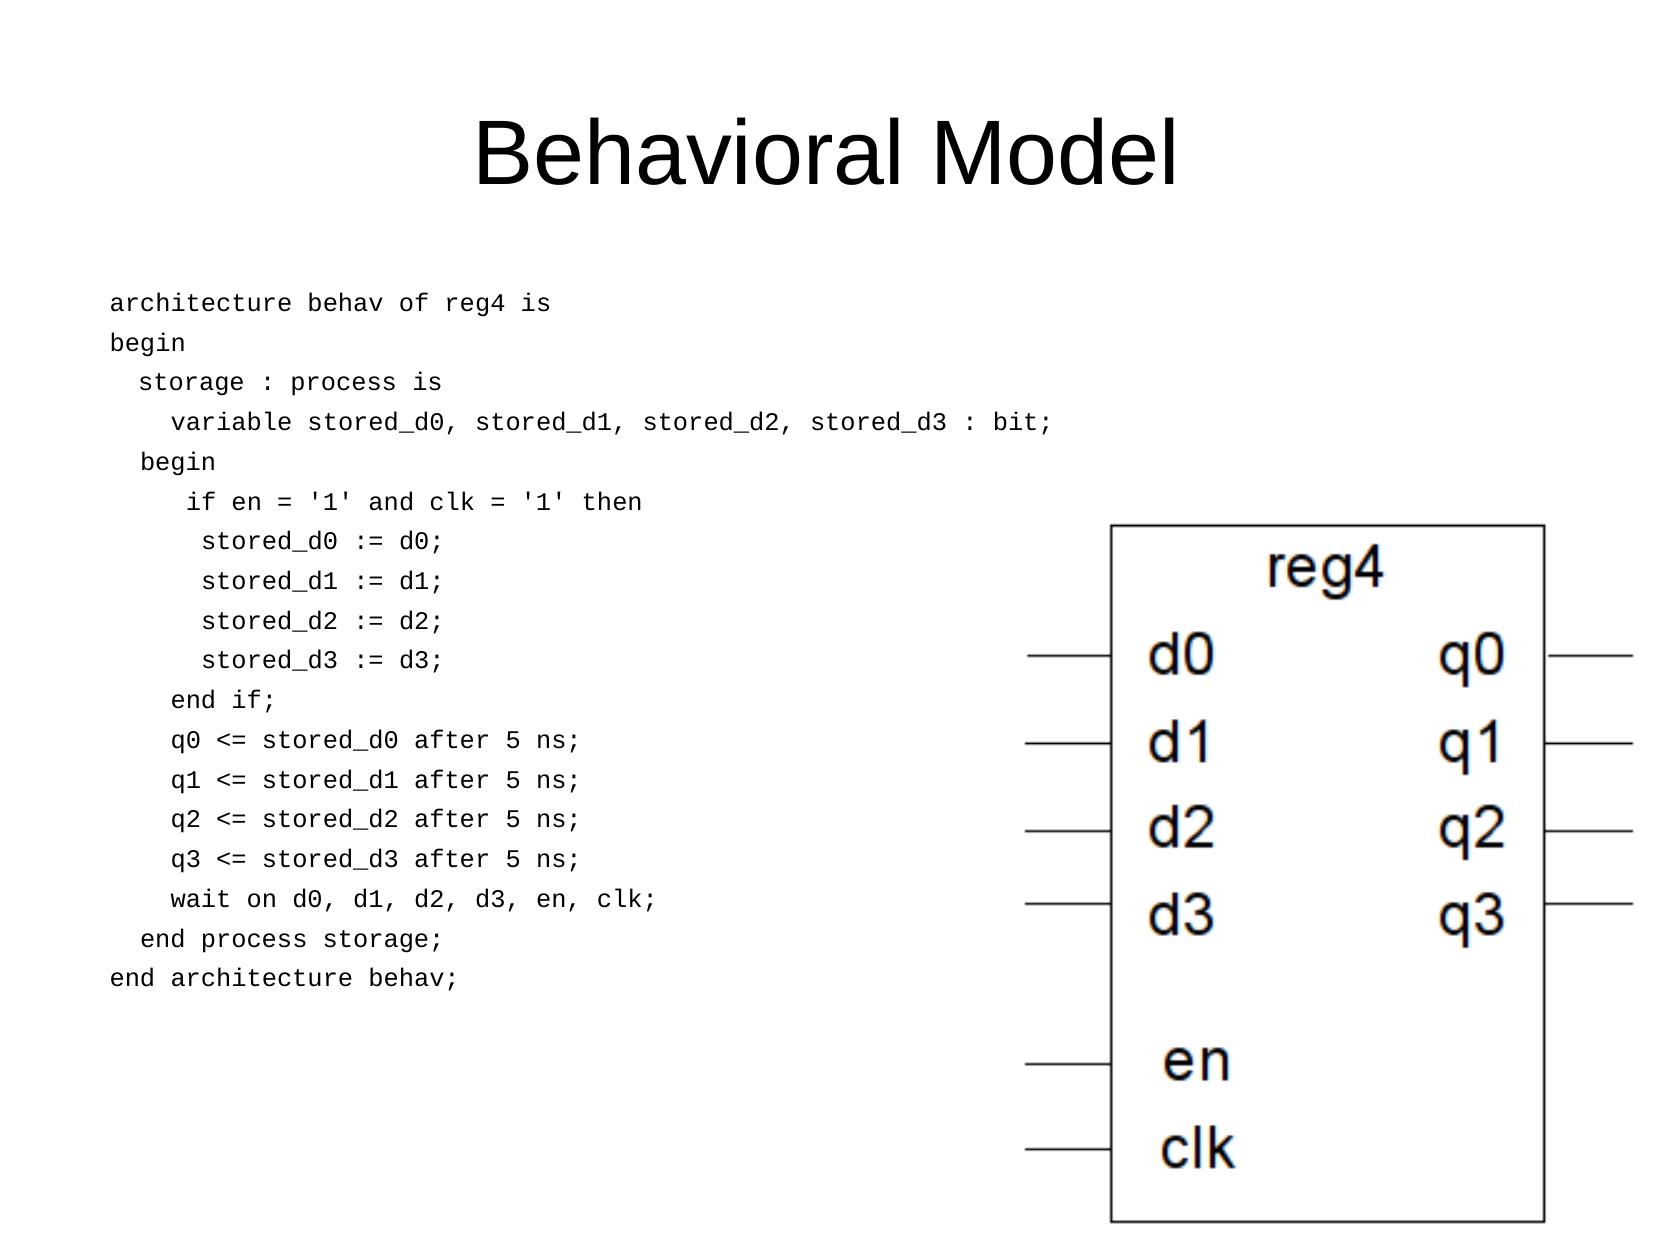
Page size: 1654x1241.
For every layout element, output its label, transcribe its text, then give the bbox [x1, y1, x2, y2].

title Behavioral Model [82, 49, 1571, 257]
picture [1018, 520, 1639, 1229]
list architecture behav of reg4 is begin storage : process is variable stored_d0, stored_d1, stored_d2, stored_d3 : bit; begin if en = '1' and clk = '1' then stored_d0 := d0; stored_d1 := d1; stored_d2 := d2; stored_d3 := d3; end if; q0 <= stored_d0 after 5 ns; q1 <= stored_d1 after 5 ns; q2 <= stored_d2 after 5 ns; q3 <= stored_d3 after 5 ns; wait on d0, d1, d2, d3, en, clk; end process storage; end architecture behav; [82, 290, 1571, 1010]
